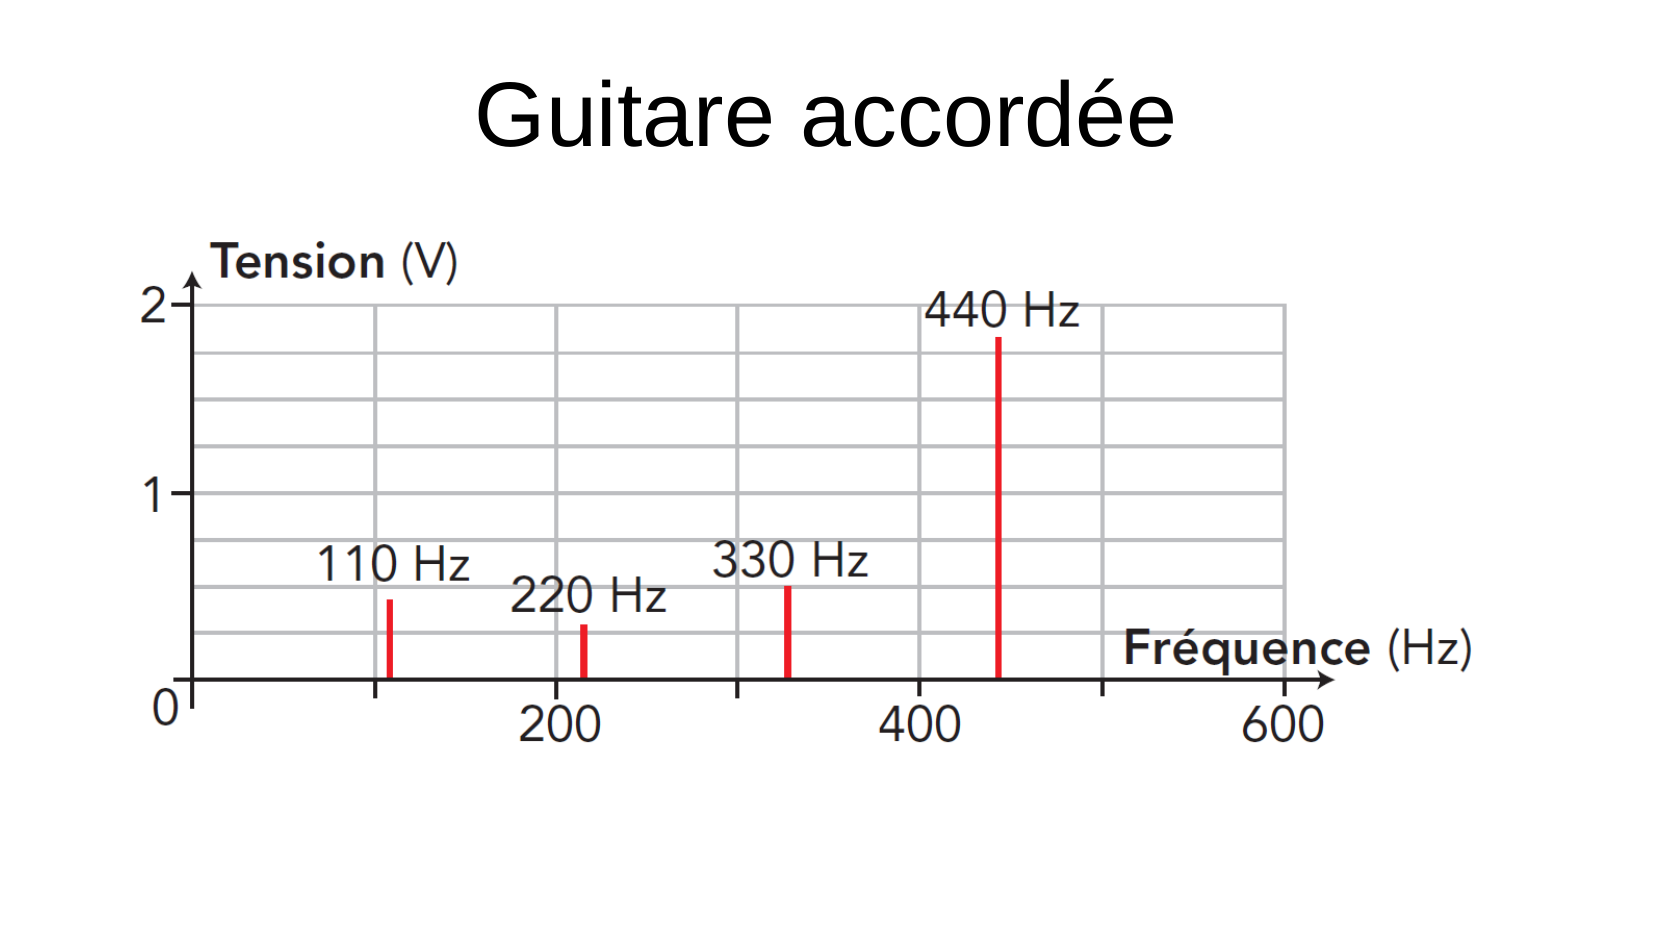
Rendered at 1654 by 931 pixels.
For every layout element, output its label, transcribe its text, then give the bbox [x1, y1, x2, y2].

picture [111, 212, 1501, 764]
title Guitare accordée [82, 37, 1571, 193]
